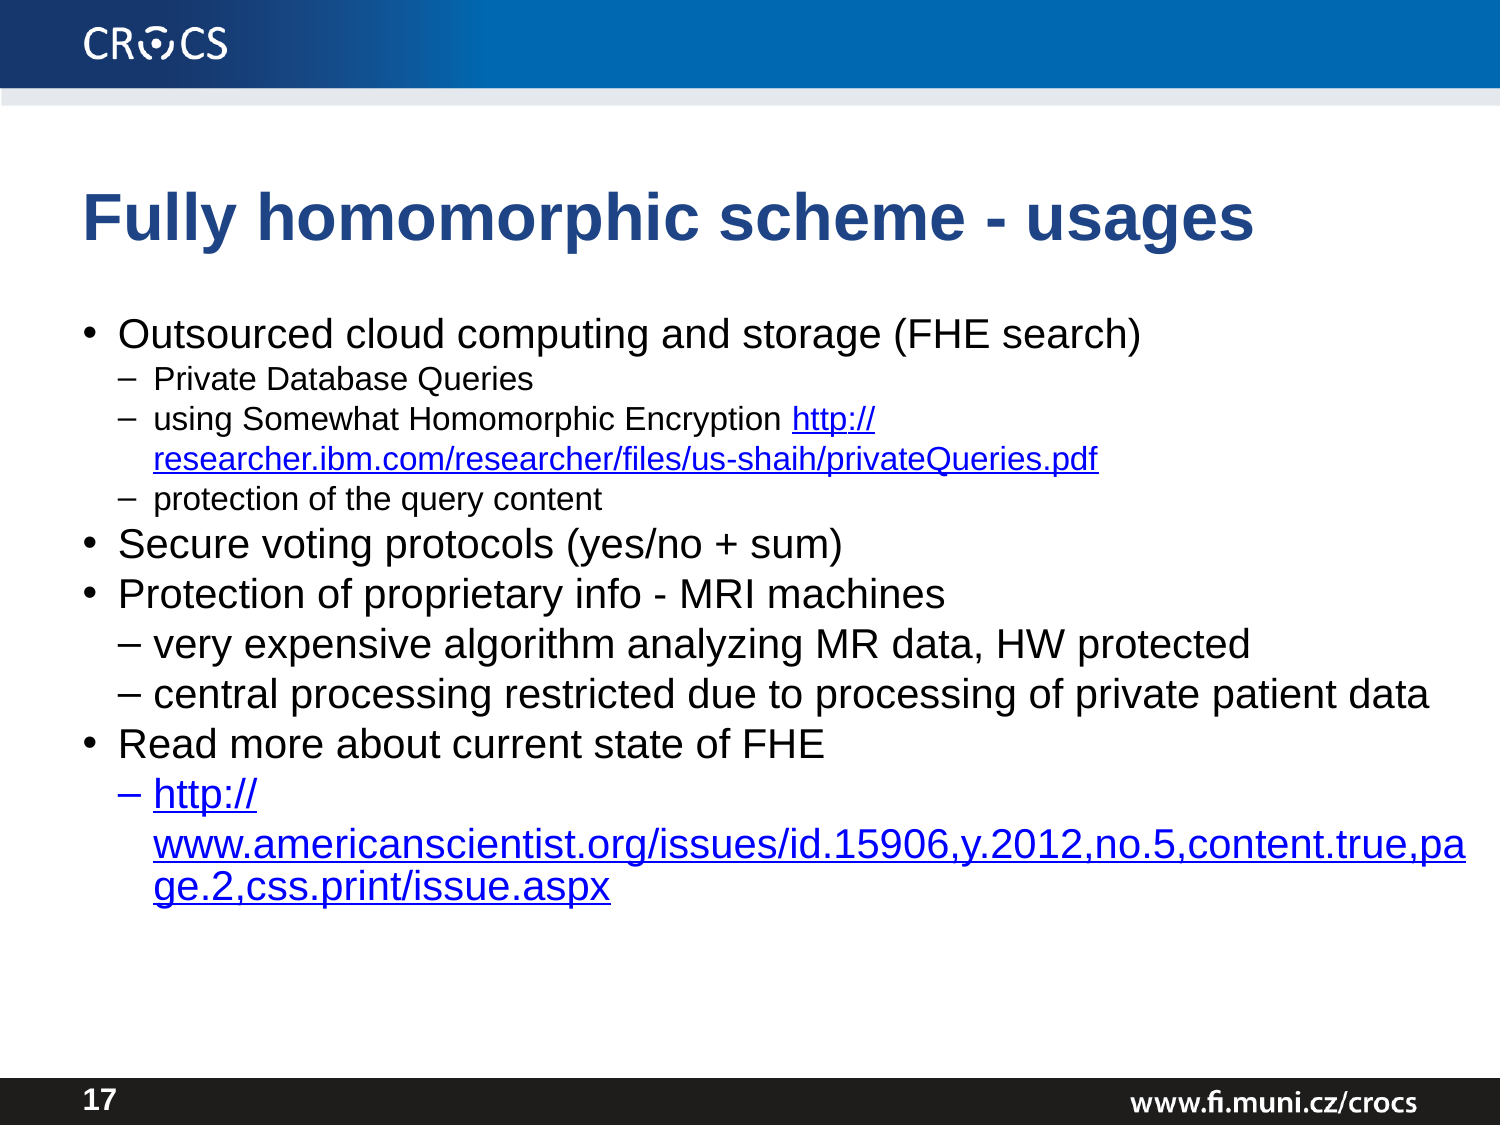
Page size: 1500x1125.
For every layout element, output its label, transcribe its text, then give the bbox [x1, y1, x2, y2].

text_box <number> [82, 1078, 148, 1125]
text_box Outsourced cloud computing and storage (FHE search) Private Database Queries using Somewhat Homomorphic Encryption http://researcher.ibm.com/researcher/files/us-shaih/privateQueries.pdf protection of the query content Secure voting protocols (yes/no + sum) Protection of proprietary info - MRI machines very expensive algorithm analyzing MR data, HW protected central processing restricted due to processing of private patient data Read more about current state of FHE http://www.americanscientist.org/issues/id.15906,y.2012,no.5,content.true,page.2,css.print/issue.aspx [82, 307, 1471, 988]
text_box Fully homomorphic scheme - usages [82, 148, 1433, 279]
picture [0, 0, 1500, 1125]
